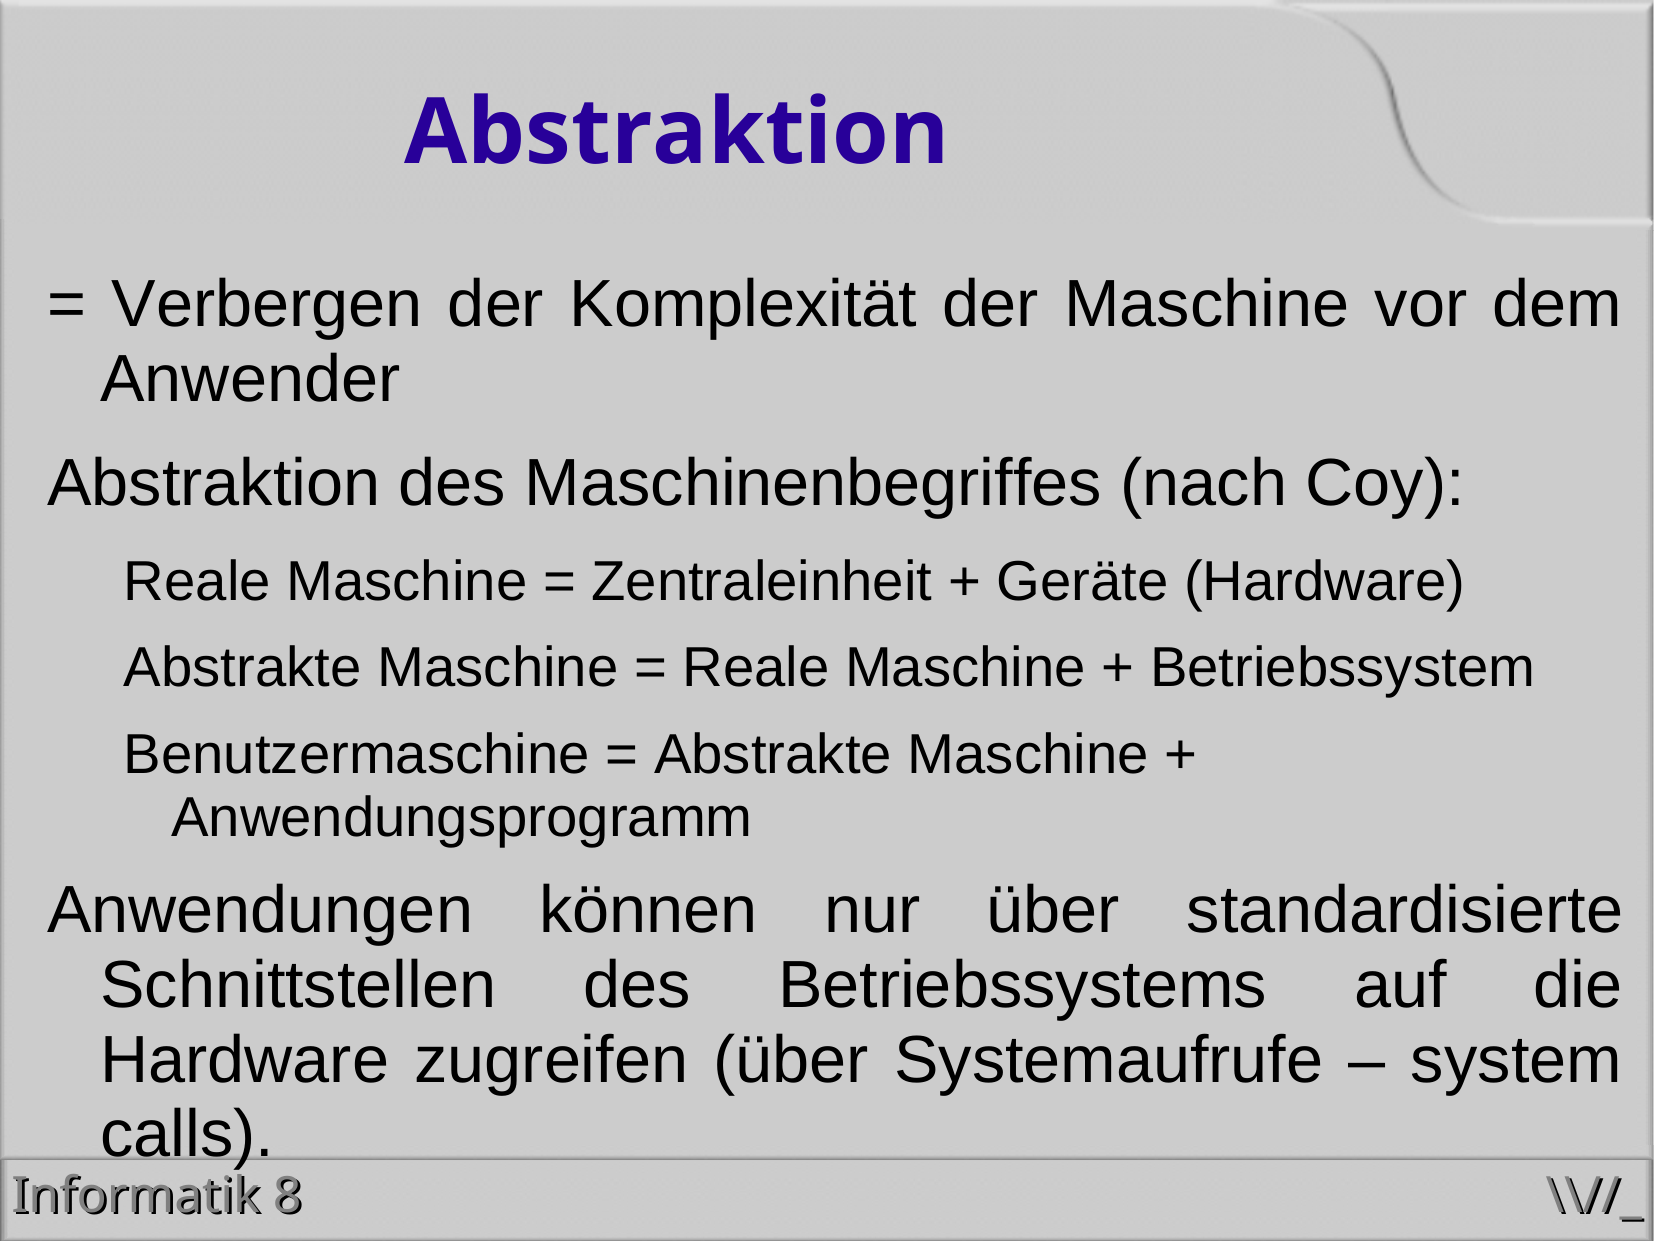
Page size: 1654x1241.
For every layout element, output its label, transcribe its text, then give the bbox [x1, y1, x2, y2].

list = Verbergen der Komplexität der Maschine vor dem Anwender Abstraktion des Maschinenbegriffes (nach Coy): Reale Maschine = Zentraleinheit + Geräte (Hardware) Abstrakte Maschine = Reale Maschine + Betriebssystem Benutzermaschine = Abstrakte Maschine + Anwendungsprogramm Anwendungen können nur über standardisierte Schnittstellen des Betriebssystems auf die Hardware zugreifen (über Systemaufrufe – system calls). [29, 265, 1625, 1127]
picture [0, 0, 1654, 1241]
title Abstraktion [36, 16, 1319, 242]
